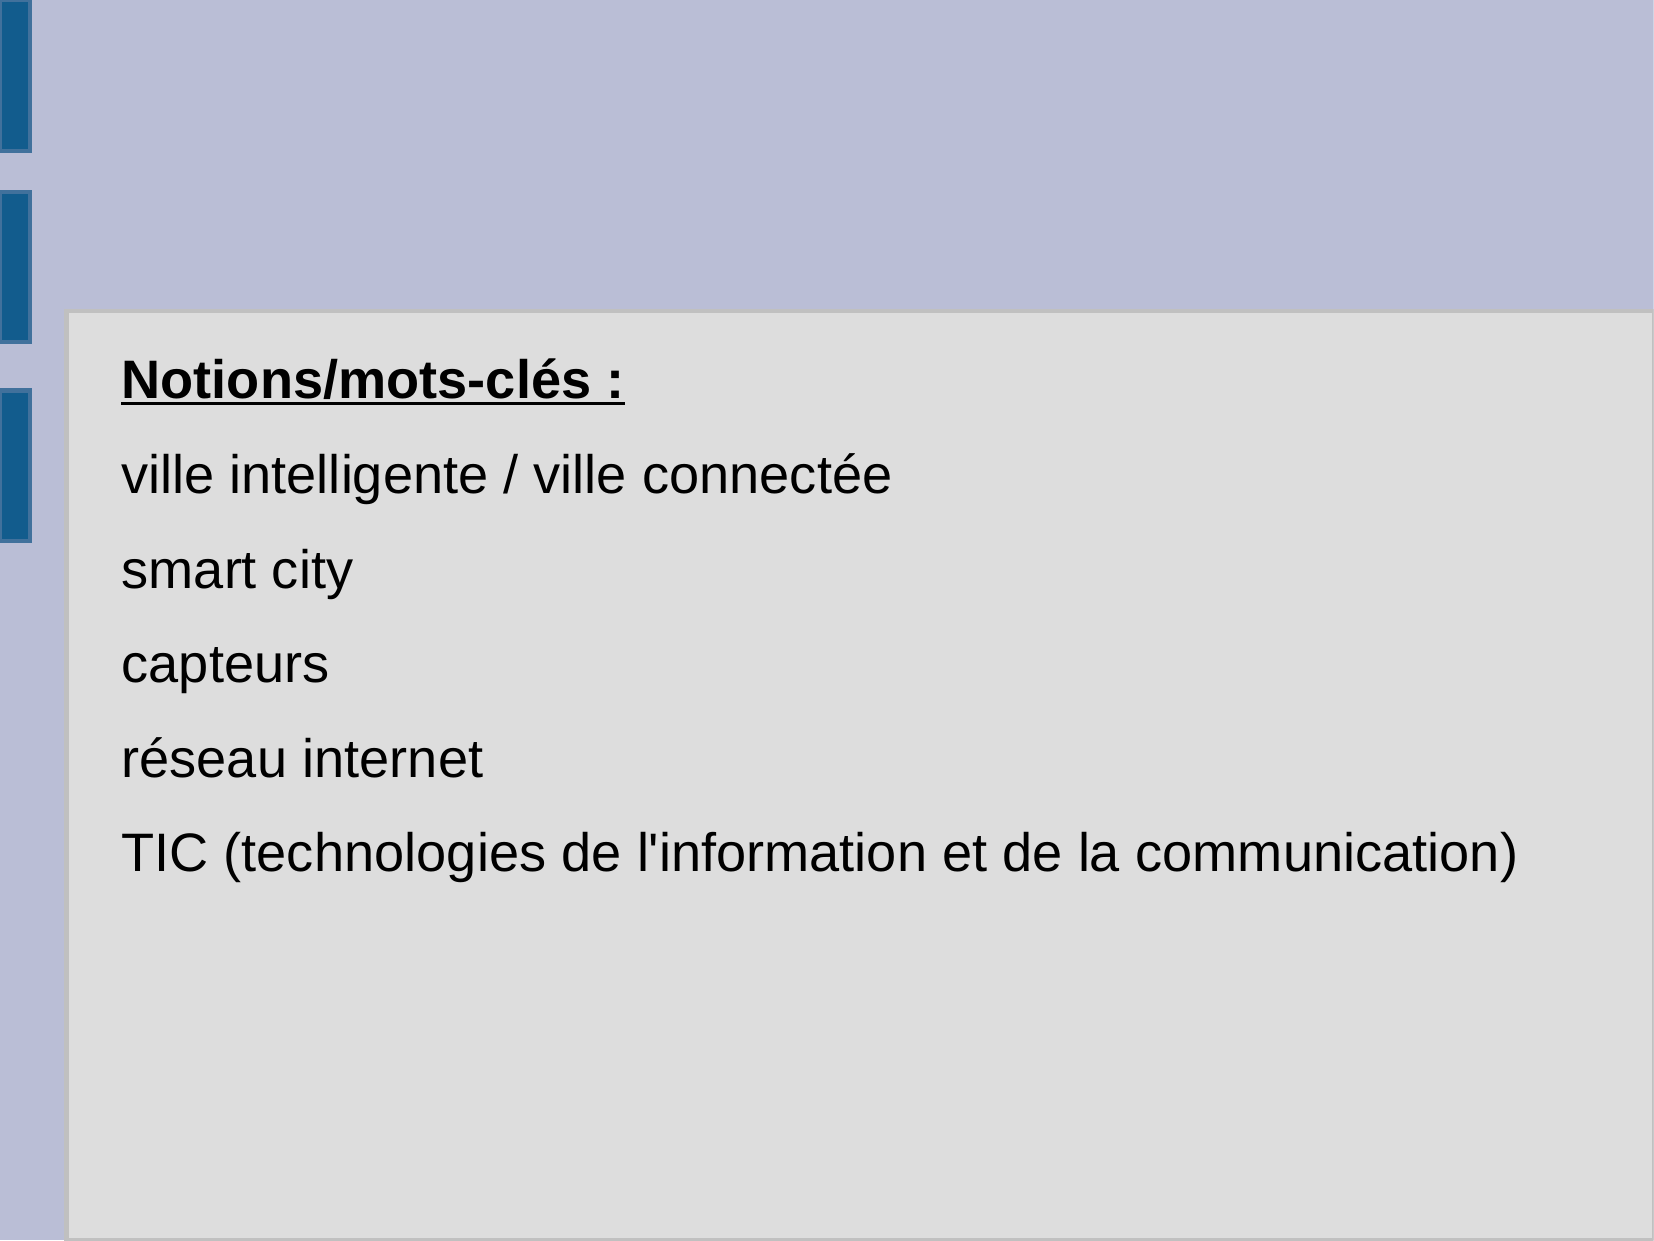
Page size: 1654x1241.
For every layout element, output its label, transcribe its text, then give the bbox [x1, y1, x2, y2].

list Notions/mots-clés : ville intelligente / ville connectée smart city capteurs réseau internet TIC (technologies de l'information et de la communication) [121, 344, 1534, 1127]
